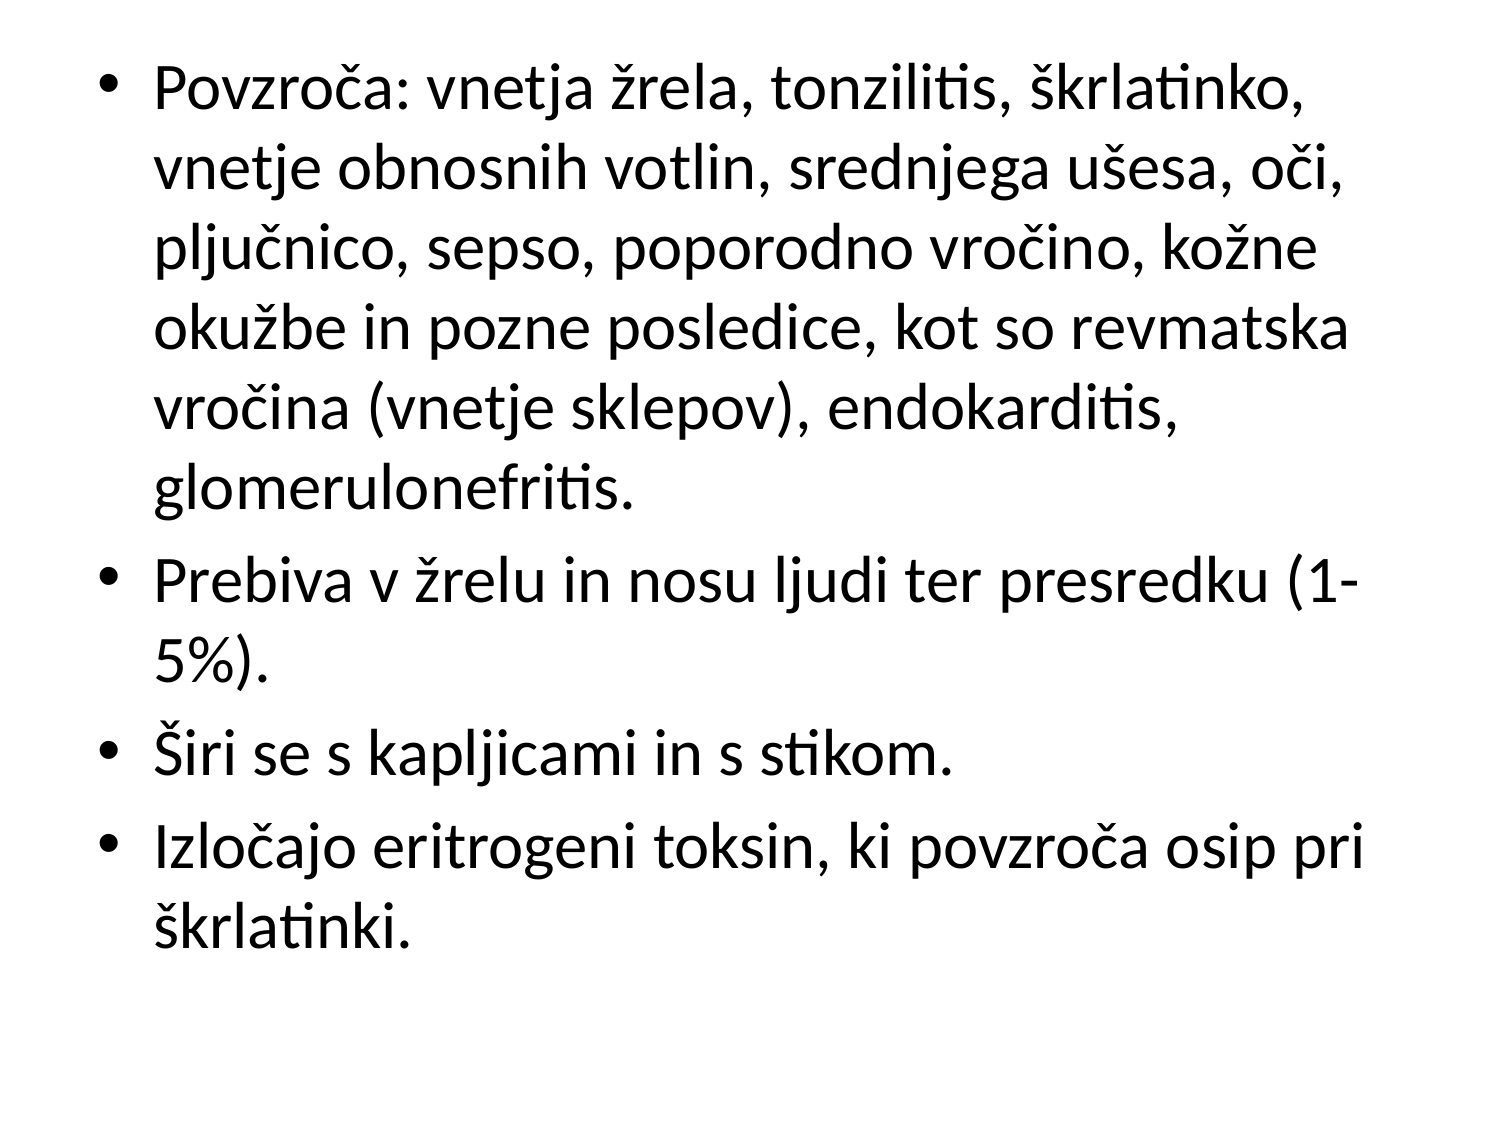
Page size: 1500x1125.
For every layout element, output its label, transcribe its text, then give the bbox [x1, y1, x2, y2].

list Povzroča: vnetja žrela, tonzilitis, škrlatinko, vnetje obnosnih votlin, srednjega ušesa, oči, pljučnico, sepso, poporodno vročino, kožne okužbe in pozne posledice, kot so revmatska vročina (vnetje sklepov), endokarditis, glomerulonefritis. Prebiva v žrelu in nosu ljudi ter presredku (1-5%). Širi se s kapljicami in s stikom. Izločajo eritrogeni toksin, ki povzroča osip pri škrlatinki. [82, 35, 1425, 1005]
